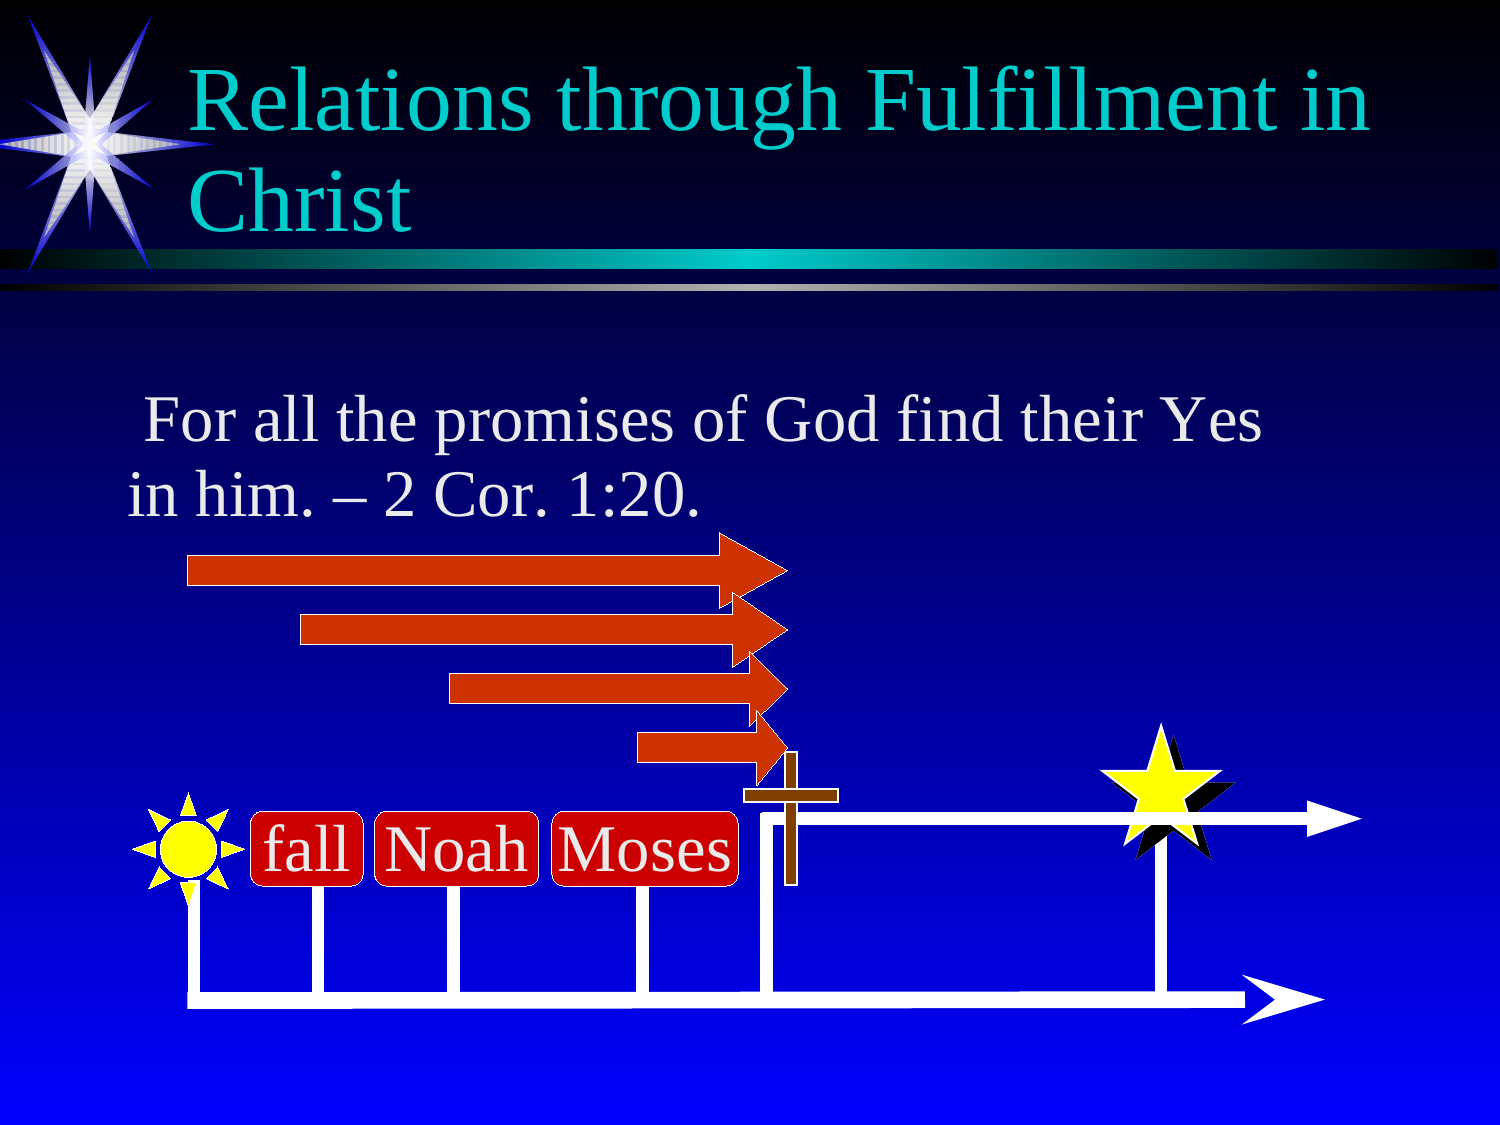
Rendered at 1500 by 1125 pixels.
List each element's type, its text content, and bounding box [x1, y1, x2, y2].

text_box [1172, 825, 1198, 844]
text_box Noah [374, 811, 539, 887]
text_box [148, 866, 171, 889]
text_box [160, 821, 217, 878]
text_box [1102, 725, 1221, 812]
text_box [206, 866, 229, 889]
text_box fall [250, 811, 364, 887]
text_box Moses [551, 811, 739, 887]
text_box [206, 809, 229, 832]
text_box For all the promises of God find their Yes in him. – 2 Cor. 1:20. [112, 375, 1313, 538]
text_box [180, 882, 197, 906]
text_box [221, 841, 245, 858]
text_box [148, 809, 171, 832]
text_box [187, 532, 839, 885]
text_box [1125, 825, 1150, 844]
title Relations through Fulfillment in Christ [187, 48, 1463, 252]
text_box [132, 841, 156, 858]
text_box [180, 792, 197, 816]
